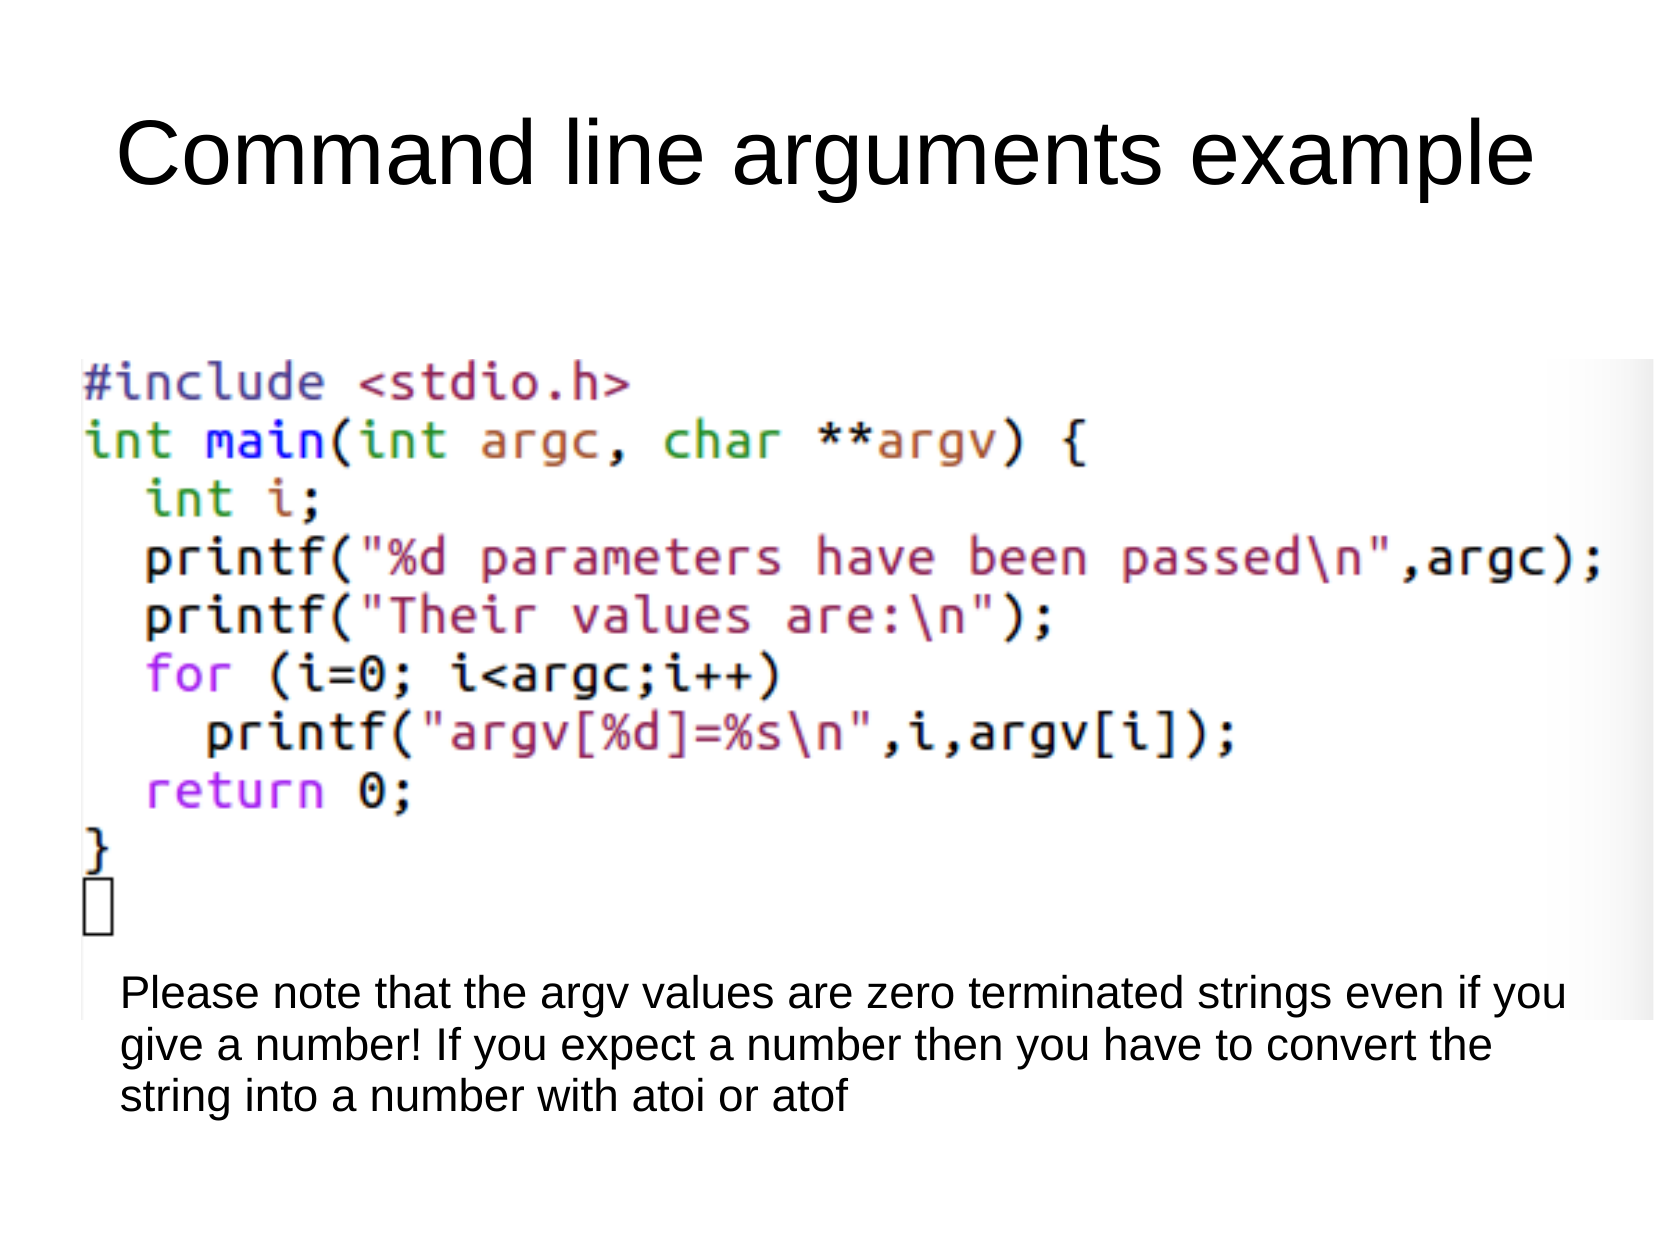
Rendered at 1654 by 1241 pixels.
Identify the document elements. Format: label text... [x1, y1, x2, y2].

text_box Please note that the argv values are zero terminated strings even if you give a number! If you expect a number then you have to convert the string into a number with atoi or atof [105, 960, 1606, 1129]
picture [81, 359, 1654, 1021]
title Command line arguments example [82, 49, 1571, 257]
